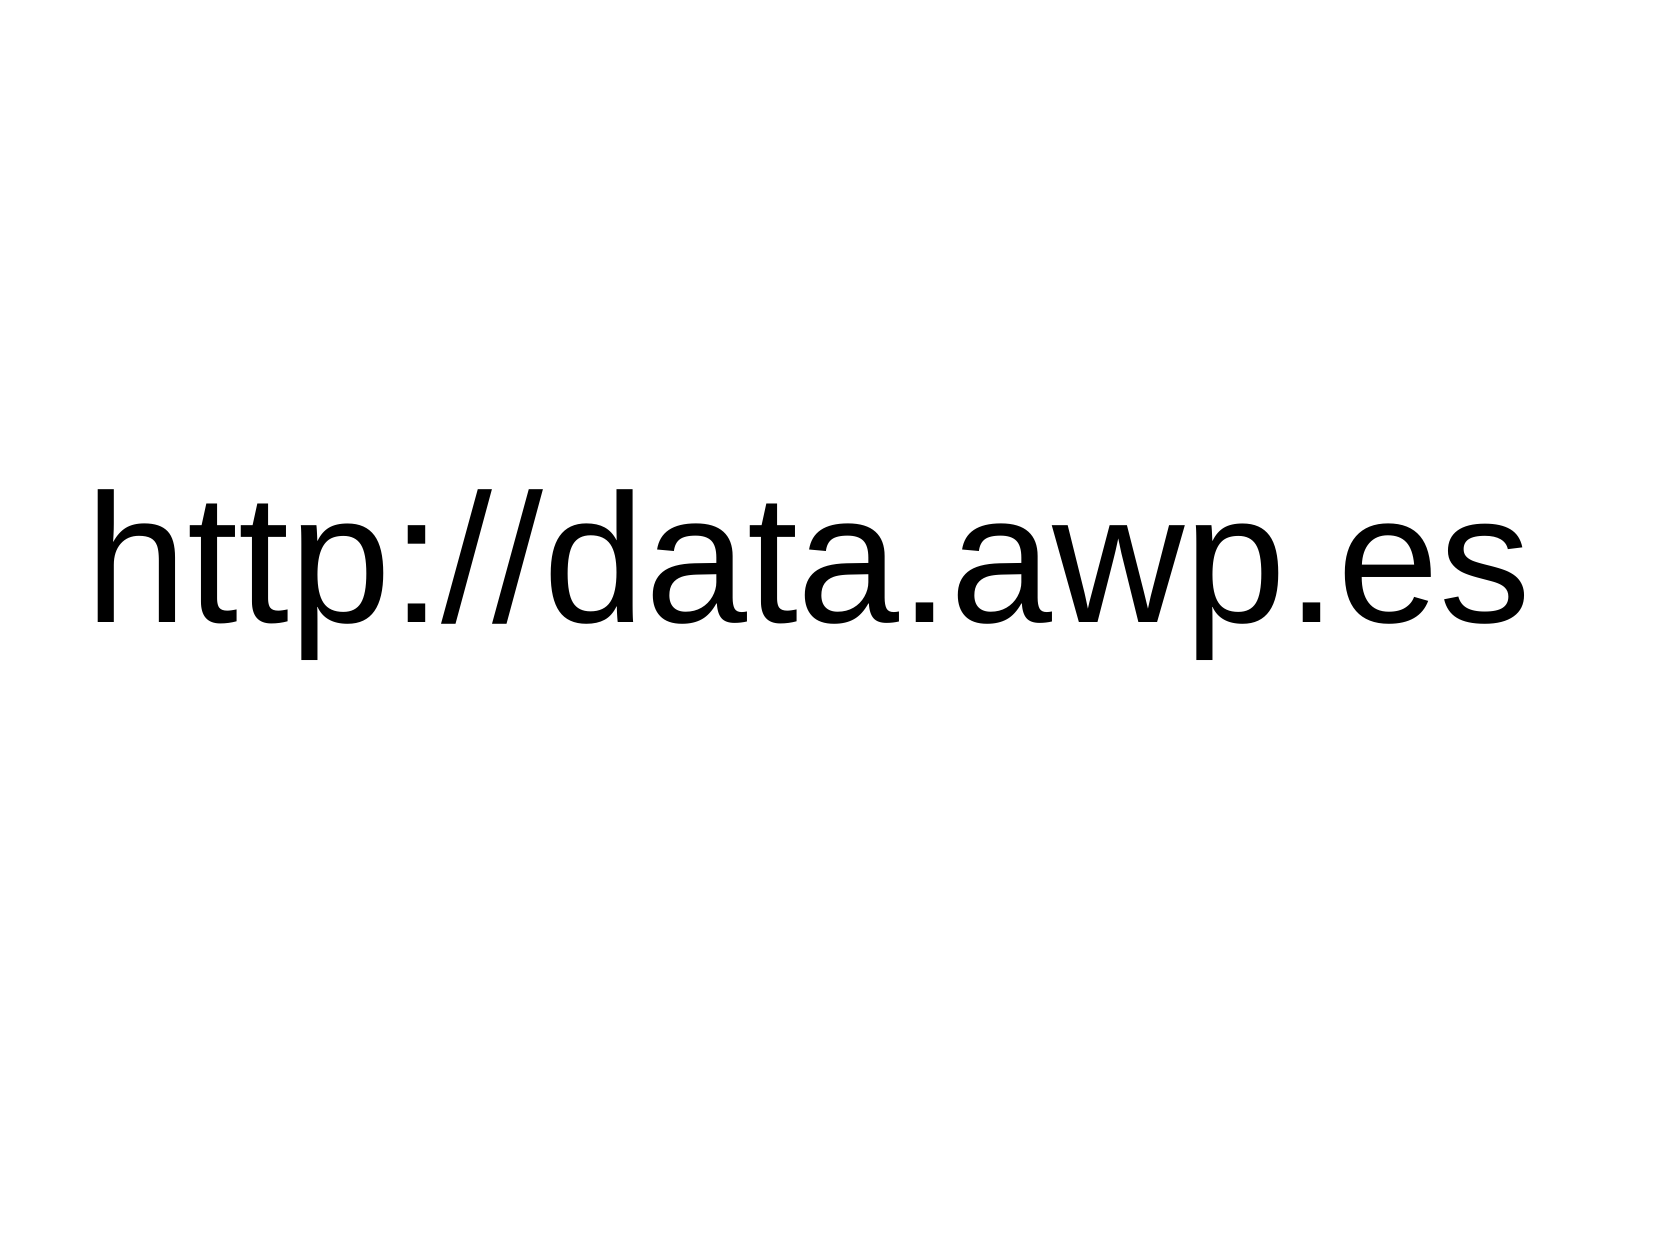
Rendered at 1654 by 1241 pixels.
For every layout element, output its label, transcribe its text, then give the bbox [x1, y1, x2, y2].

text_box http://data.awp.es [70, 448, 1560, 969]
